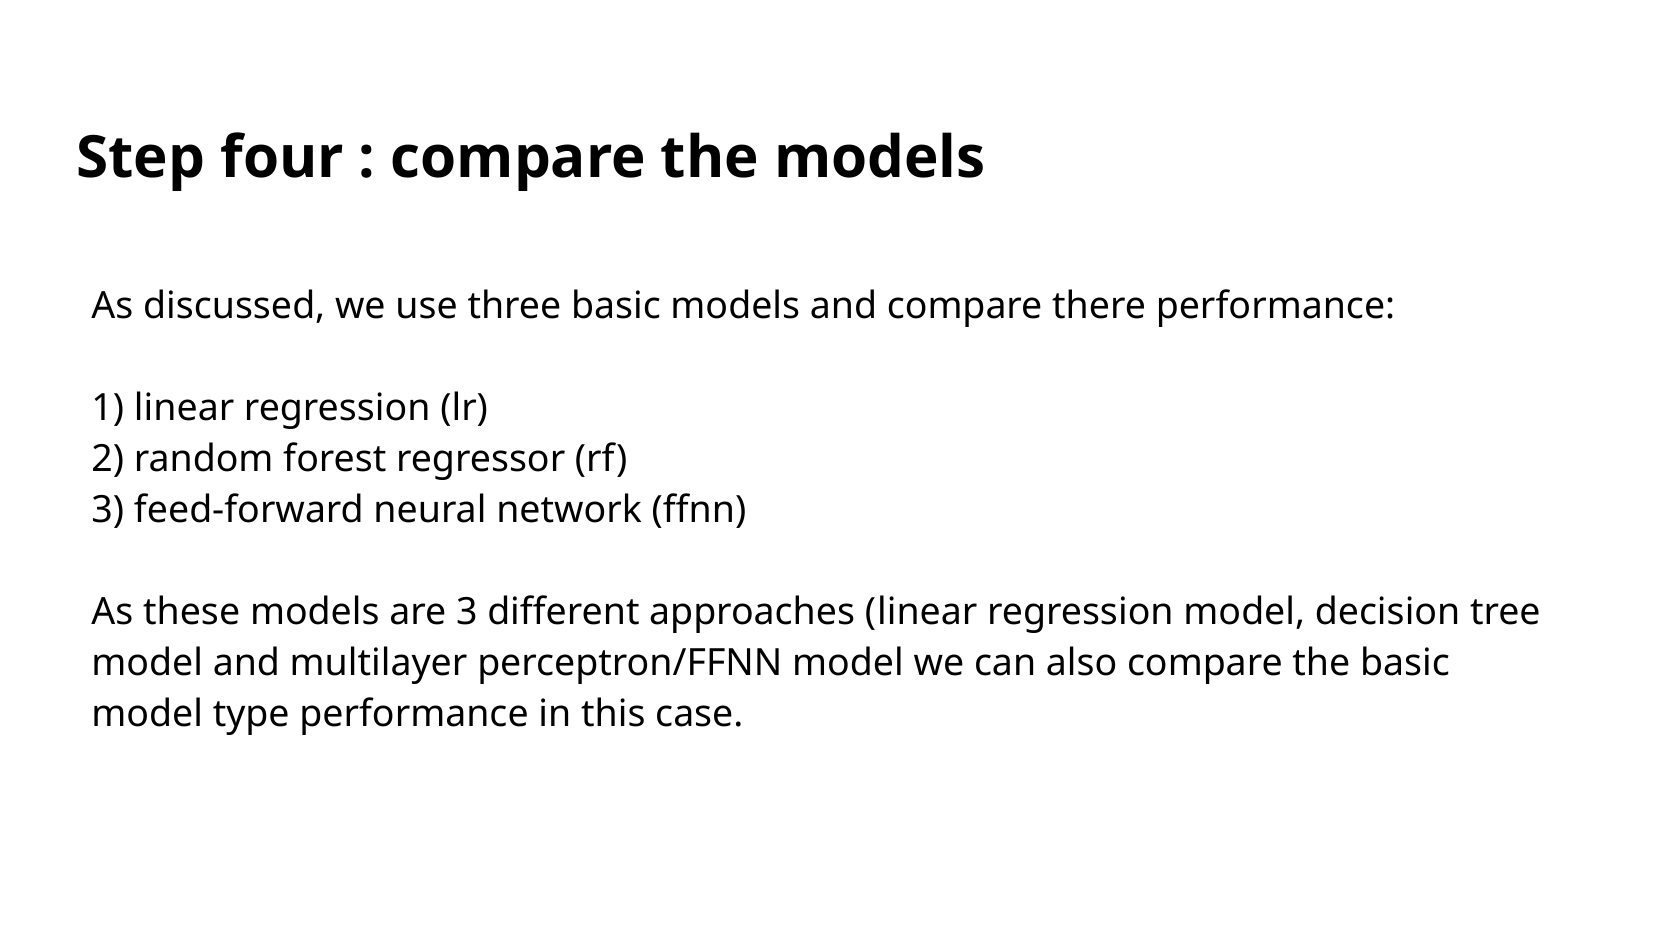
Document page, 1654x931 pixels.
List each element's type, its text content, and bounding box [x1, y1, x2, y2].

text_box As discussed, we use three basic models and compare there performance: 1) linear regression (lr) 2) random forest regressor (rf) 3) feed-forward neural network (ffnn) As these models are 3 different approaches (linear regression model, decision tree model and multilayer perceptron/FFNN model we can also compare the basic model type performance in this case. [76, 220, 1576, 901]
title Step four : compare the models [76, 76, 1565, 220]
